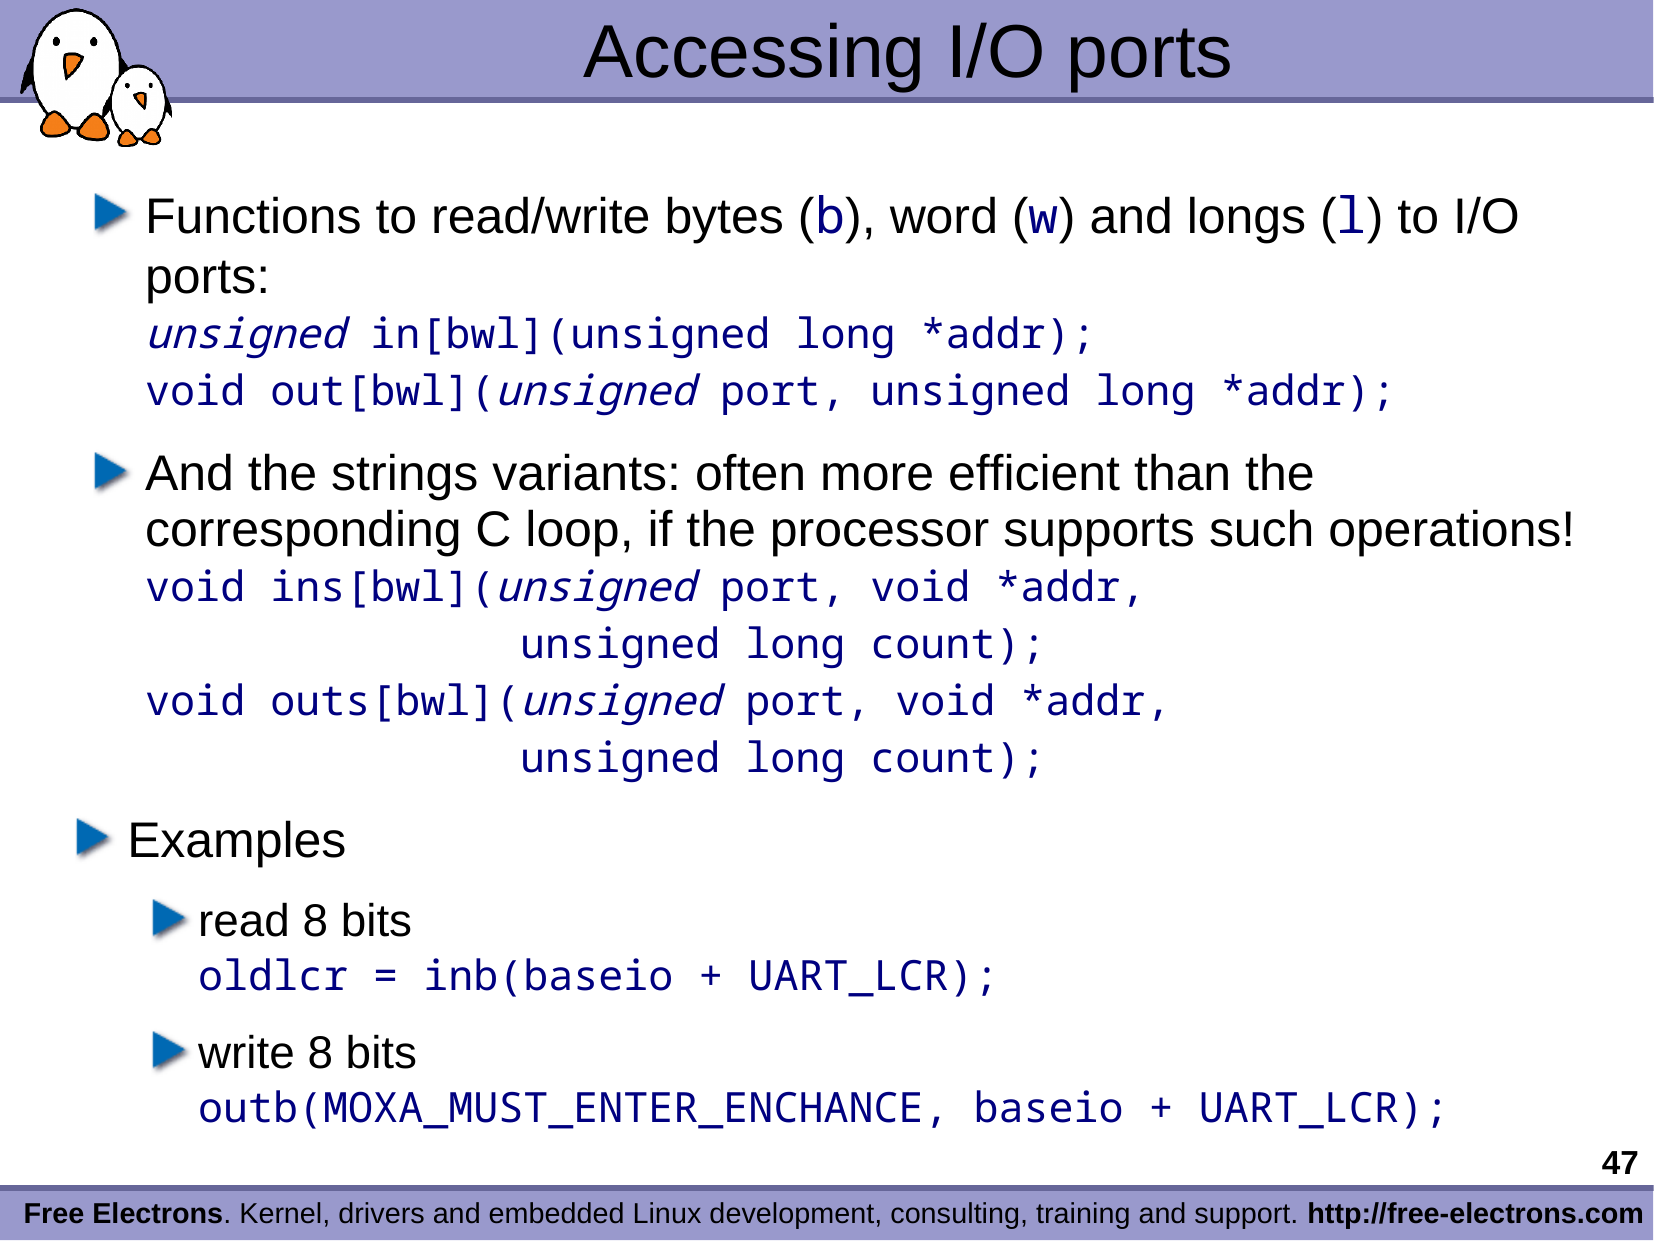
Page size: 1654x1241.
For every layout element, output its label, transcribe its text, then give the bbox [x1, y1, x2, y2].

picture [20, 8, 172, 147]
list Functions to read/write bytes (b), word (w) and longs (l) to I/O ports: unsigned in[bwl](unsigned long *addr); void out[bwl](unsigned port, unsigned long *addr); And the strings variants: often more efficient than the corresponding C loop, if the processor supports such operations! void ins[bwl](unsigned port, void *addr, unsigned long count); void outs[bwl](unsigned port, void *addr, unsigned long count); Examples read 8 bits oldlcr = inb(baseio + UART_LCR); write 8 bits outb(MOXA_MUST_ENTER_ENCHANCE, baseio + UART_LCR); [56, 180, 1591, 1241]
title Accessing I/O ports [163, 0, 1654, 103]
